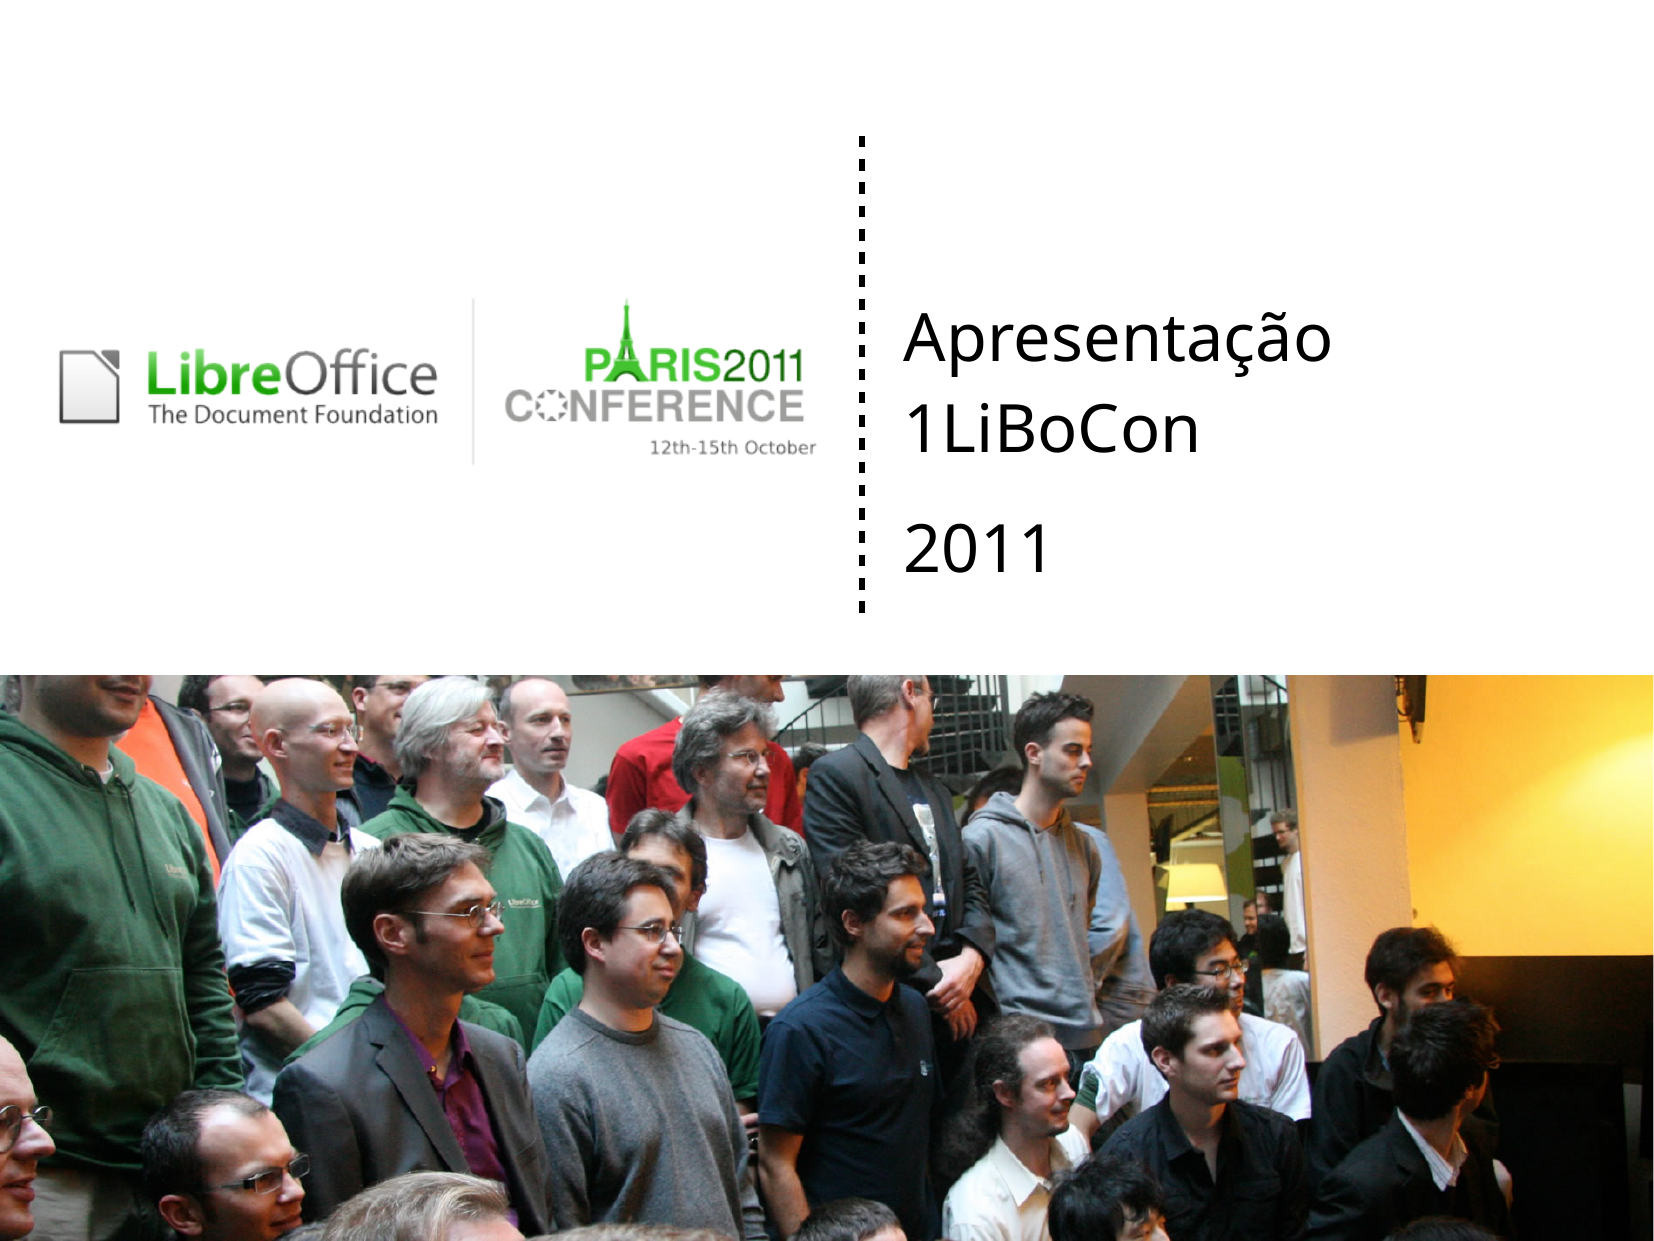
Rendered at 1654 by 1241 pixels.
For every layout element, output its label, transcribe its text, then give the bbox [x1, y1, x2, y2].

picture [0, 276, 862, 497]
list Apresentação 1LiBoCon 2011 [903, 290, 1630, 1010]
picture [0, 675, 1654, 1241]
